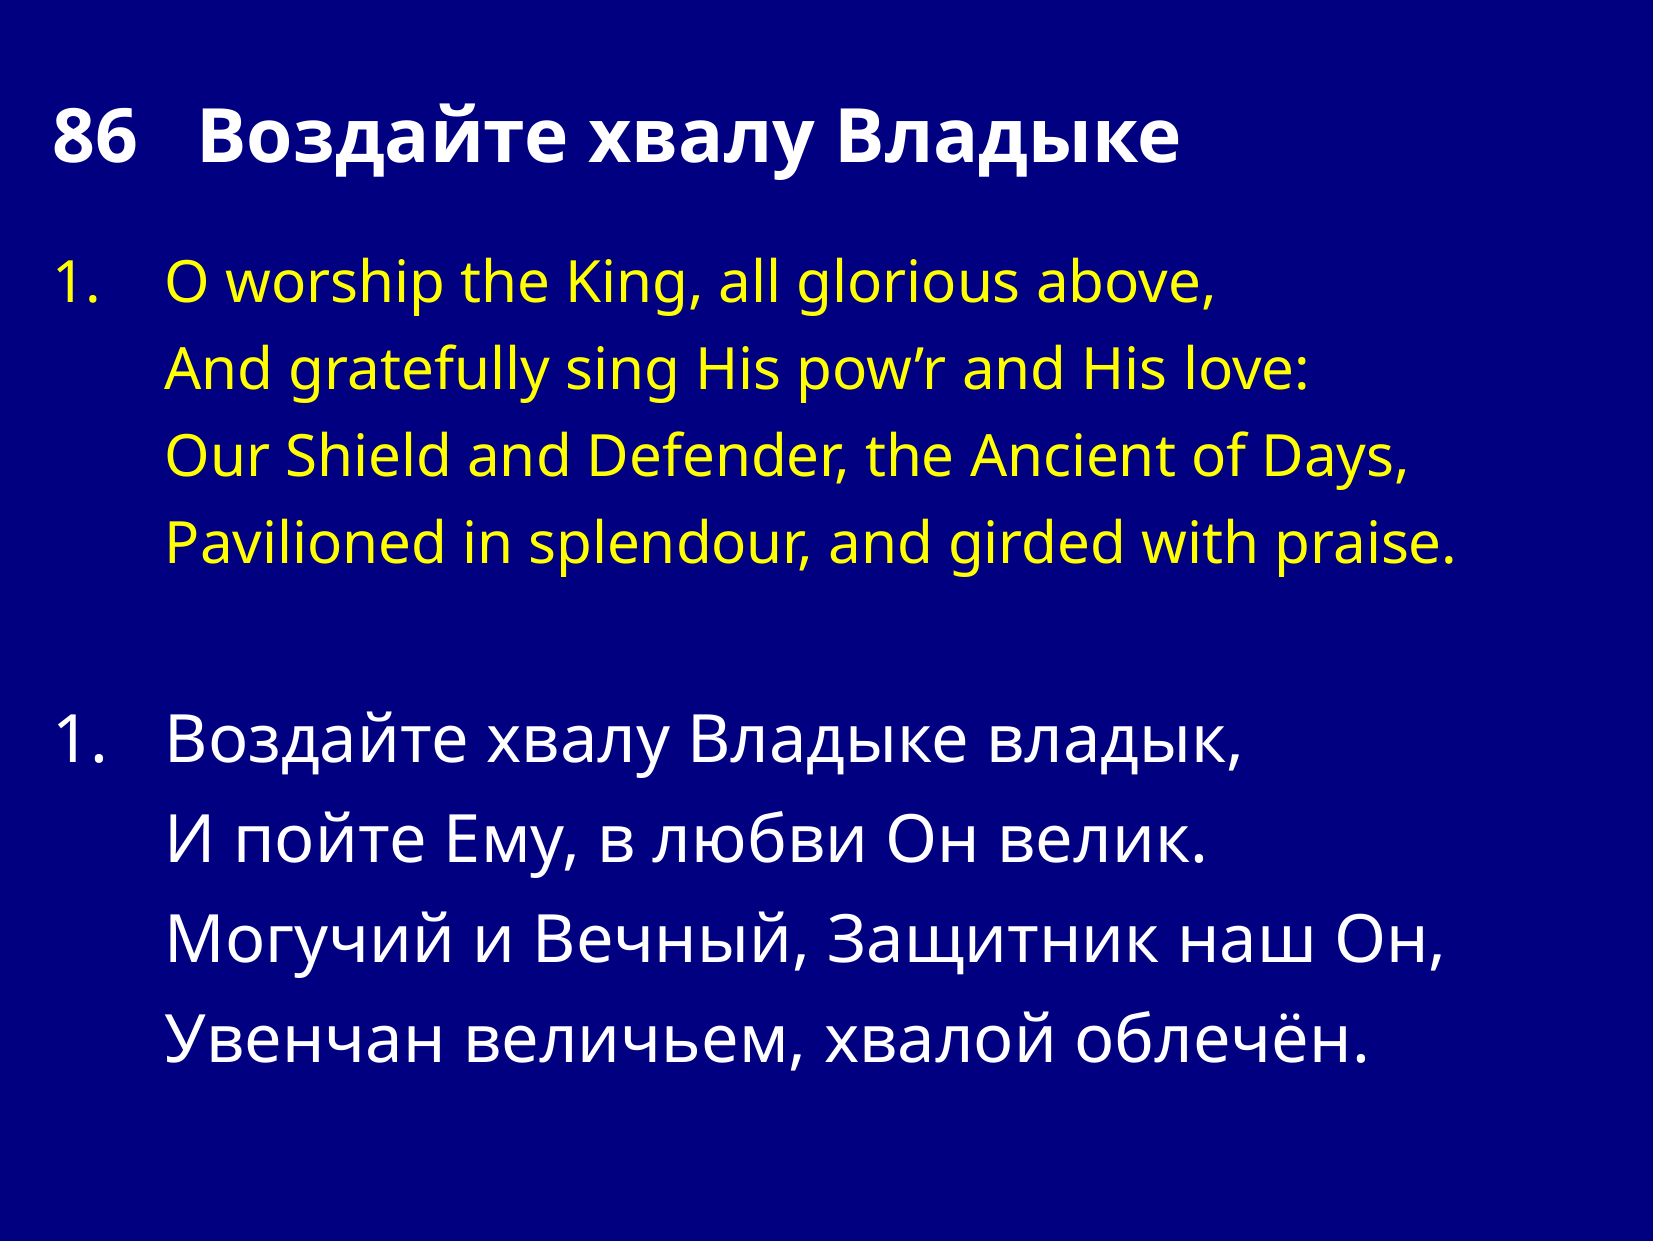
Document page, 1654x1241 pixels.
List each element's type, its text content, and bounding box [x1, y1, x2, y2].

text_box 86 Воздайте хвалу Владыке [37, 75, 1576, 188]
text_box 1. O worship the King, all glorious above, And gratefully sing His pow’r and His love: Our Shield and Defender, the Ancient of Days, Pavilioned in splendour, and girded with praise. [37, 150, 1653, 638]
text_box 1. Воздайте хвалу Владыке владык, И пойте Ему, в любви Он велик. Могучий и Вечный, Защитник наш Он, Увенчан величьем, хвалой облечён. [37, 675, 1576, 1163]
